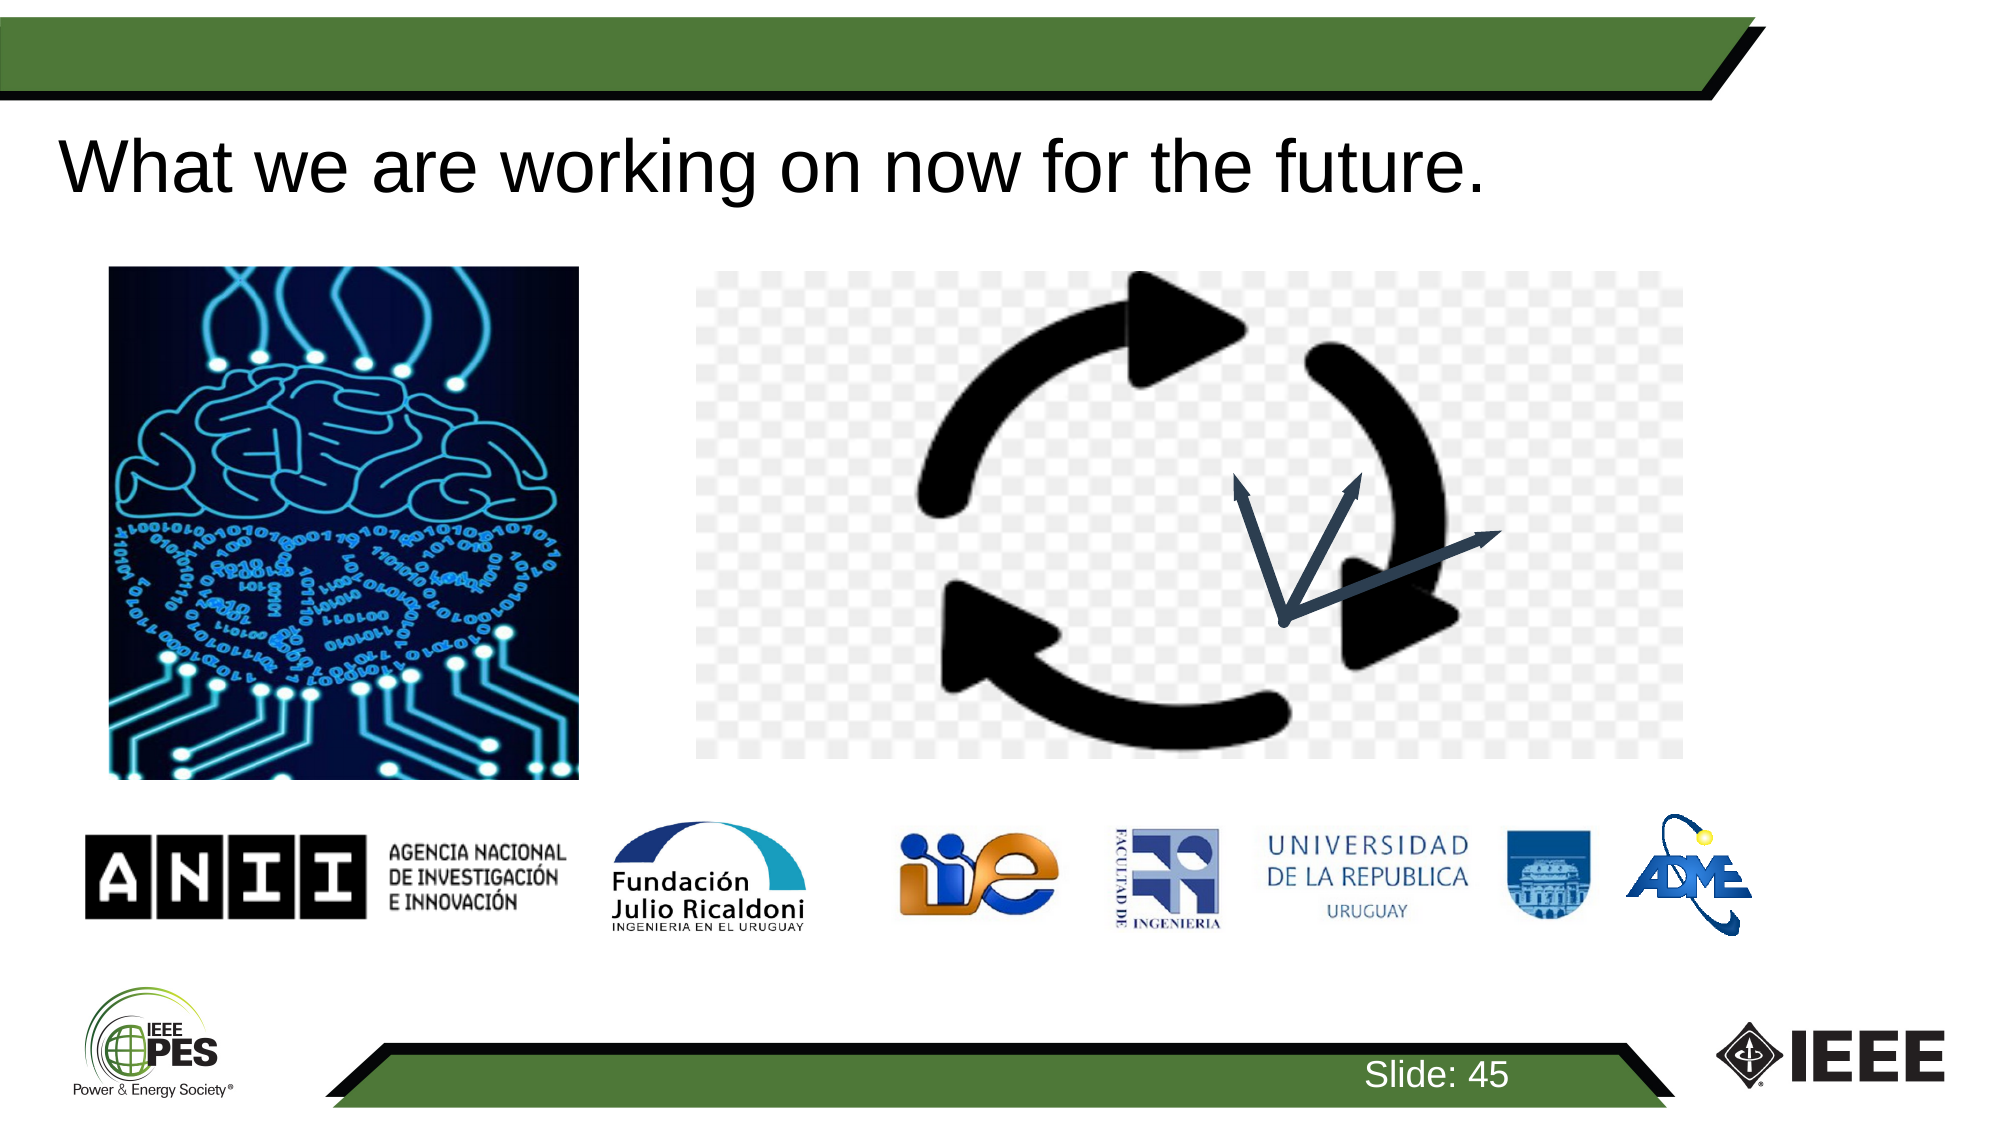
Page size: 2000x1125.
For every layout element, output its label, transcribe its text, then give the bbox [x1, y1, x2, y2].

text_box [41, 797, 1861, 954]
title What we are working on now for the future. [11, 108, 1536, 225]
picture [0, 0, 2000, 1125]
